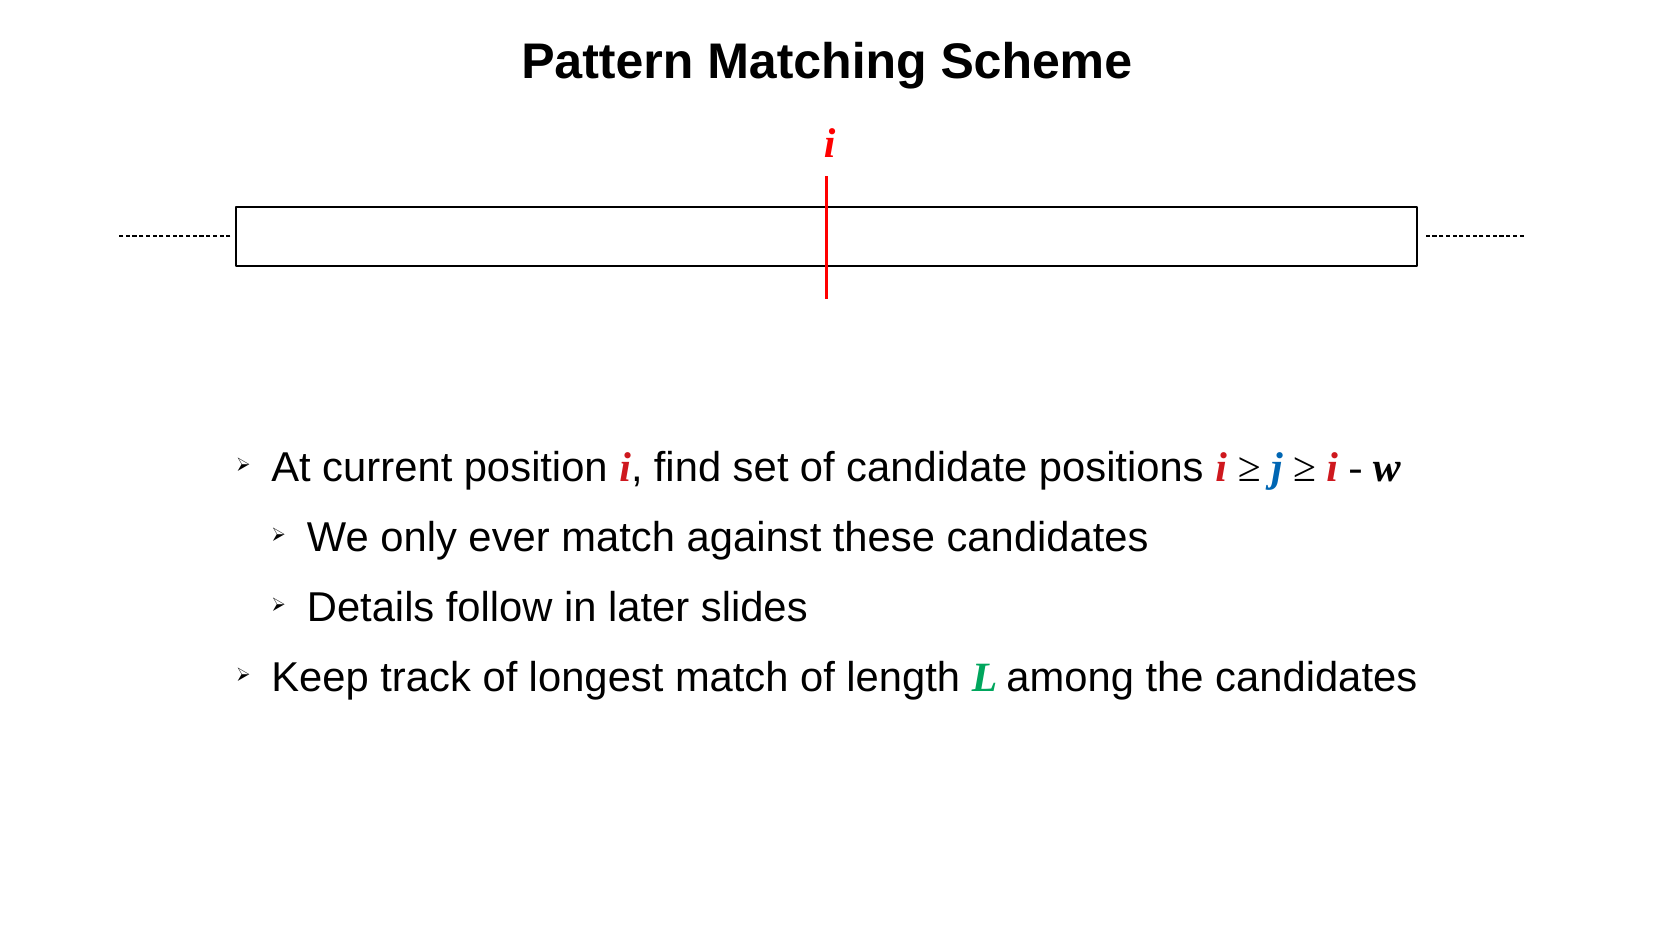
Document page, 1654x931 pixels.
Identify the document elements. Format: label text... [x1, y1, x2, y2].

text_box i [809, 113, 851, 175]
text_box At current position i, find set of candidate positions i ≥ j ≥ i - w We only ever match against these candidates Details follow in later slides Keep track of longest match of length L among the candidates [221, 413, 1433, 721]
text_box Pattern Matching Scheme [236, 0, 1418, 125]
